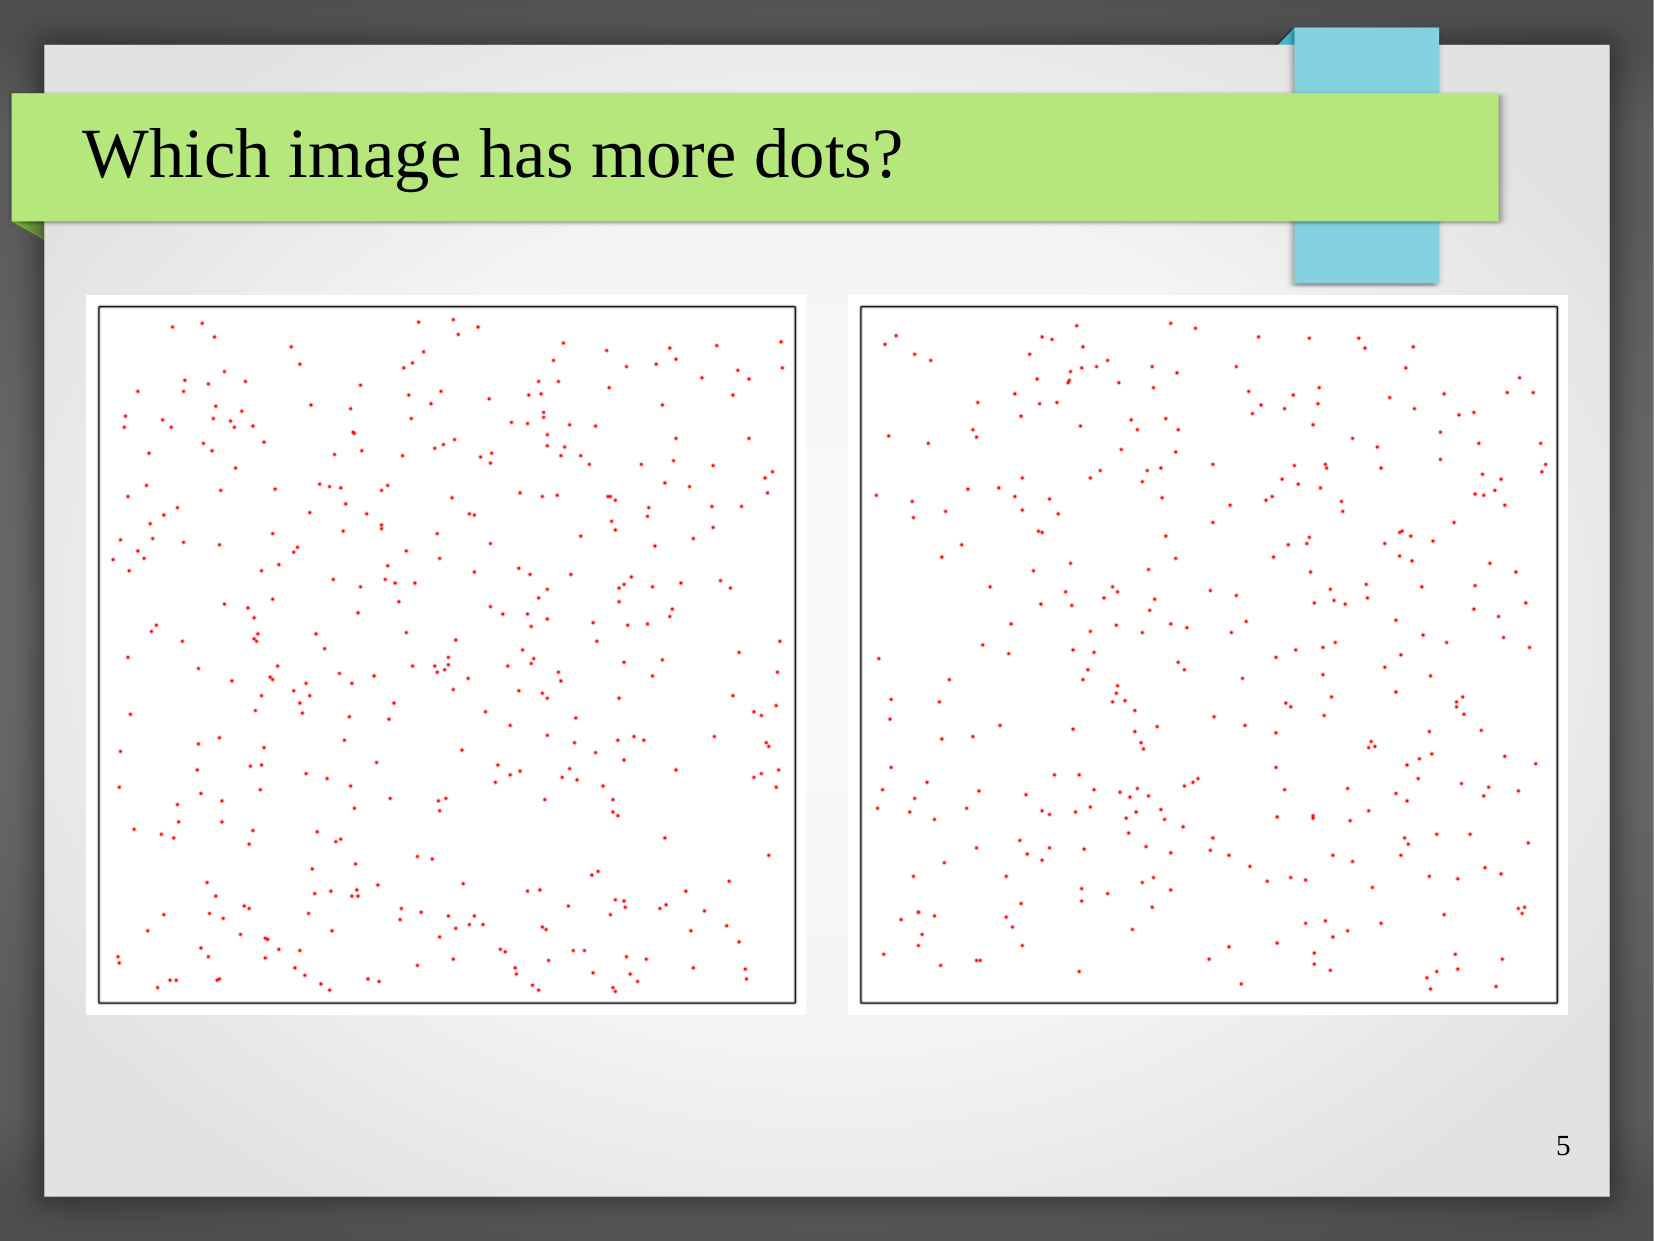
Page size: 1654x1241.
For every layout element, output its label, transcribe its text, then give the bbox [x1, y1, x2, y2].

title Which image has more dots? [82, 94, 1264, 213]
picture [0, 0, 1654, 1241]
